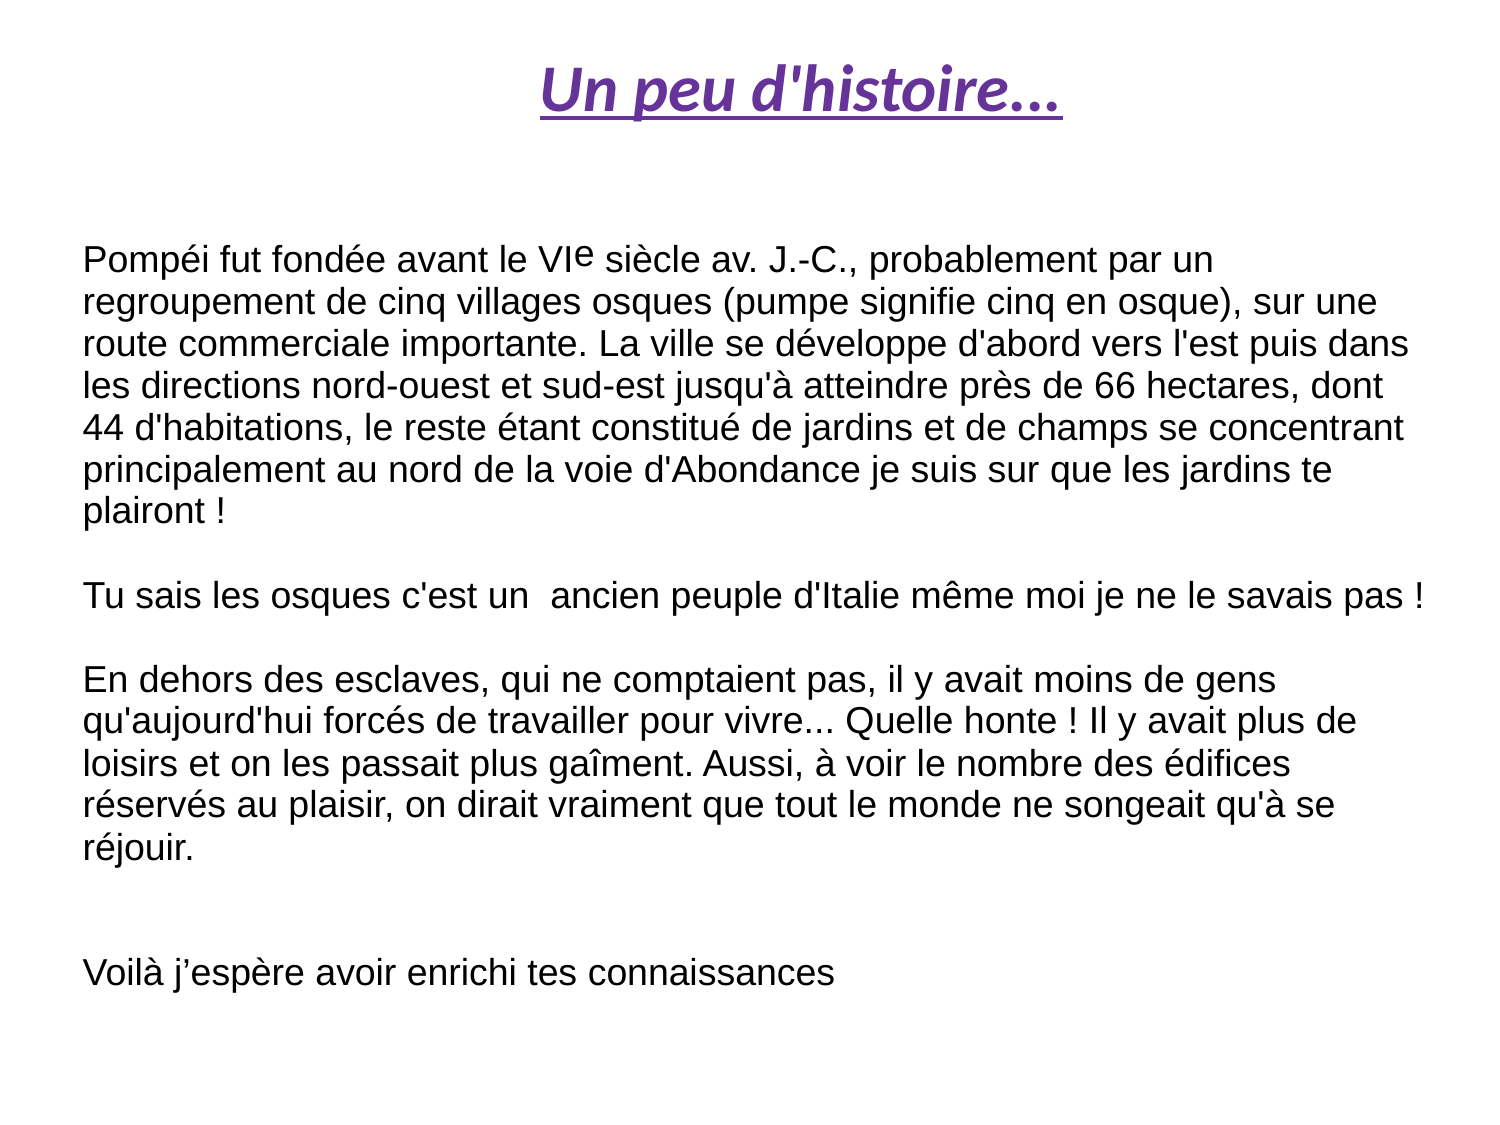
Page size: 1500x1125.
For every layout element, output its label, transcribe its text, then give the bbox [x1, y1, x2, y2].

subtitle Pompéi fut fondée avant le VIe siècle av. J.-C., probablement par un regroupement de cinq villages osques (pumpe signifie cinq en osque), sur une route commerciale importante. La ville se développe d'abord vers l'est puis dans les directions nord-ouest et sud-est jusqu'à atteindre près de 66 hectares, dont 44 d'habitations, le reste étant constitué de jardins et de champs se concentrant principalement au nord de la voie d'Abondance je suis sur que les jardins te plairont ! Tu sais les osques c'est un ancien peuple d'Italie même moi je ne le savais pas ! En dehors des esclaves, qui ne comptaient pas, il y avait moins de gens qu'aujourd'hui forcés de travailler pour vivre... Quelle honte ! Il y avait plus de loisirs et on les passait plus gaîment. Aussi, à voir le nombre des édifices réservés au plaisir, on dirait vraiment que tout le monde ne songeait qu'à se réjouir. Voilà j’espère avoir enrichi tes connaissances [82, 232, 1430, 1075]
title Un peu d'histoire... [126, 1, 1477, 189]
